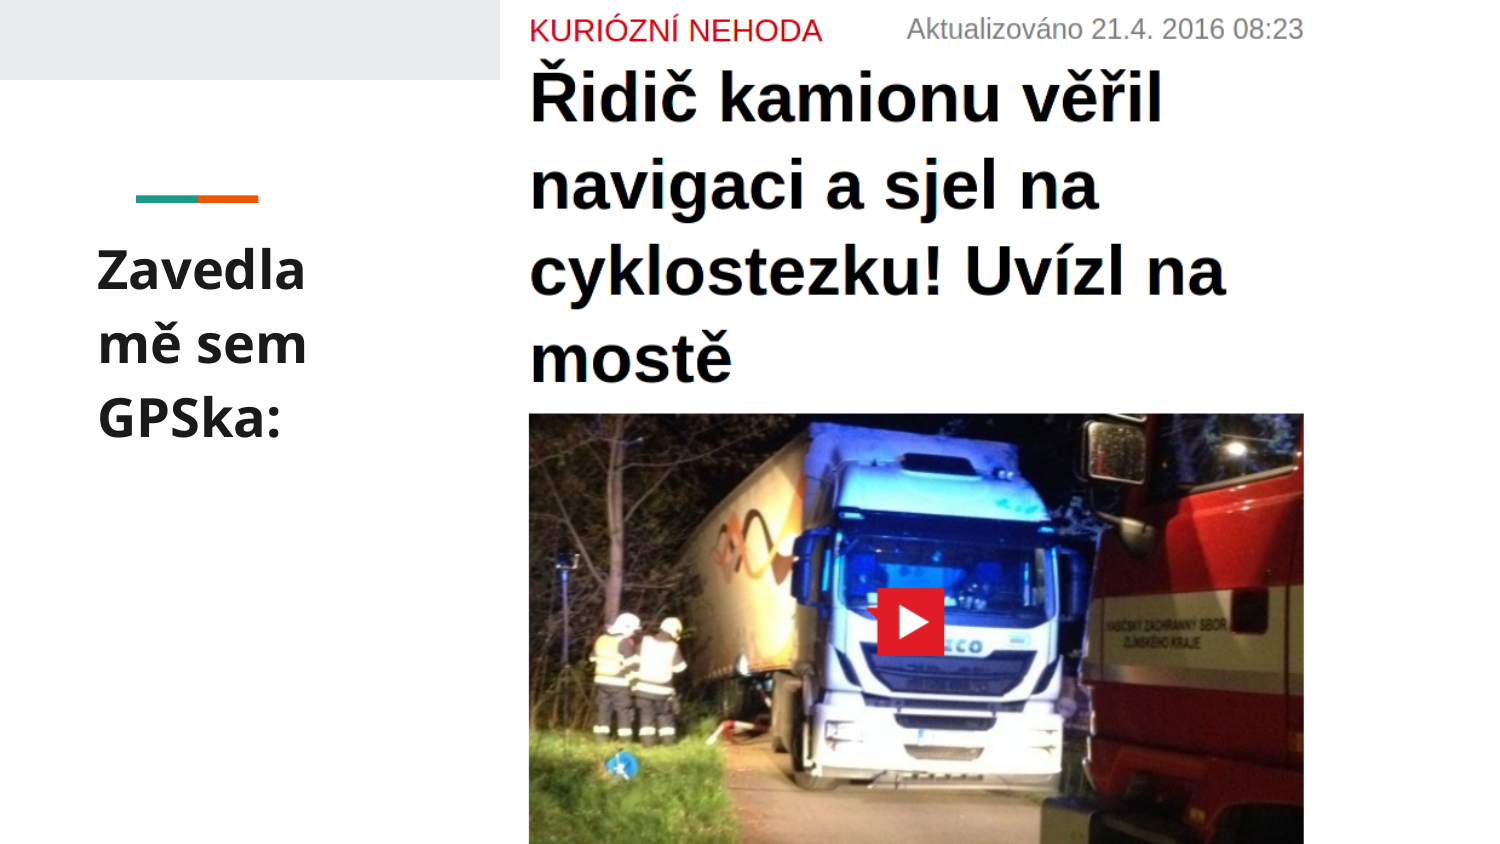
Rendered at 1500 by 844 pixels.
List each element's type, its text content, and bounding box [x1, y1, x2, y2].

picture [500, 0, 1500, 844]
title Zavedla mě sem GPSka: [82, 216, 500, 730]
